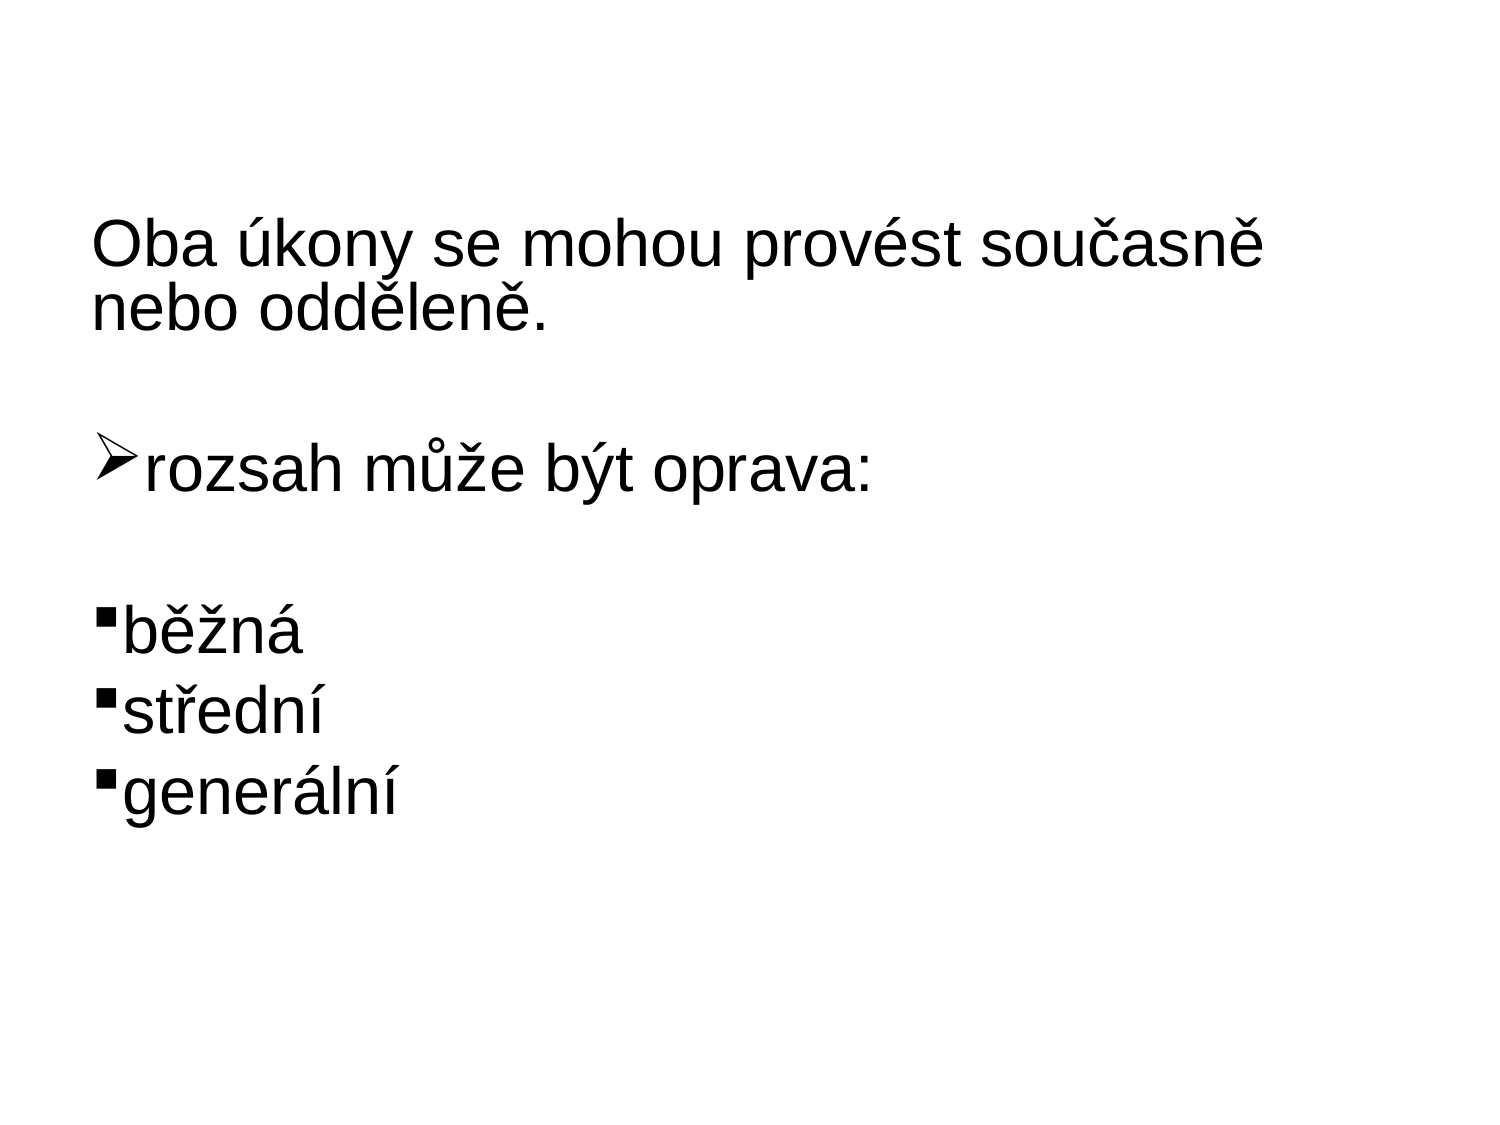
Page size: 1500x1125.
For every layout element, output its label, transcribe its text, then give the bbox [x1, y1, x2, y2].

list Oba úkony se mohou provést současně nebo odděleně. rozsah může být oprava: běžná střední generální [76, 208, 1427, 951]
